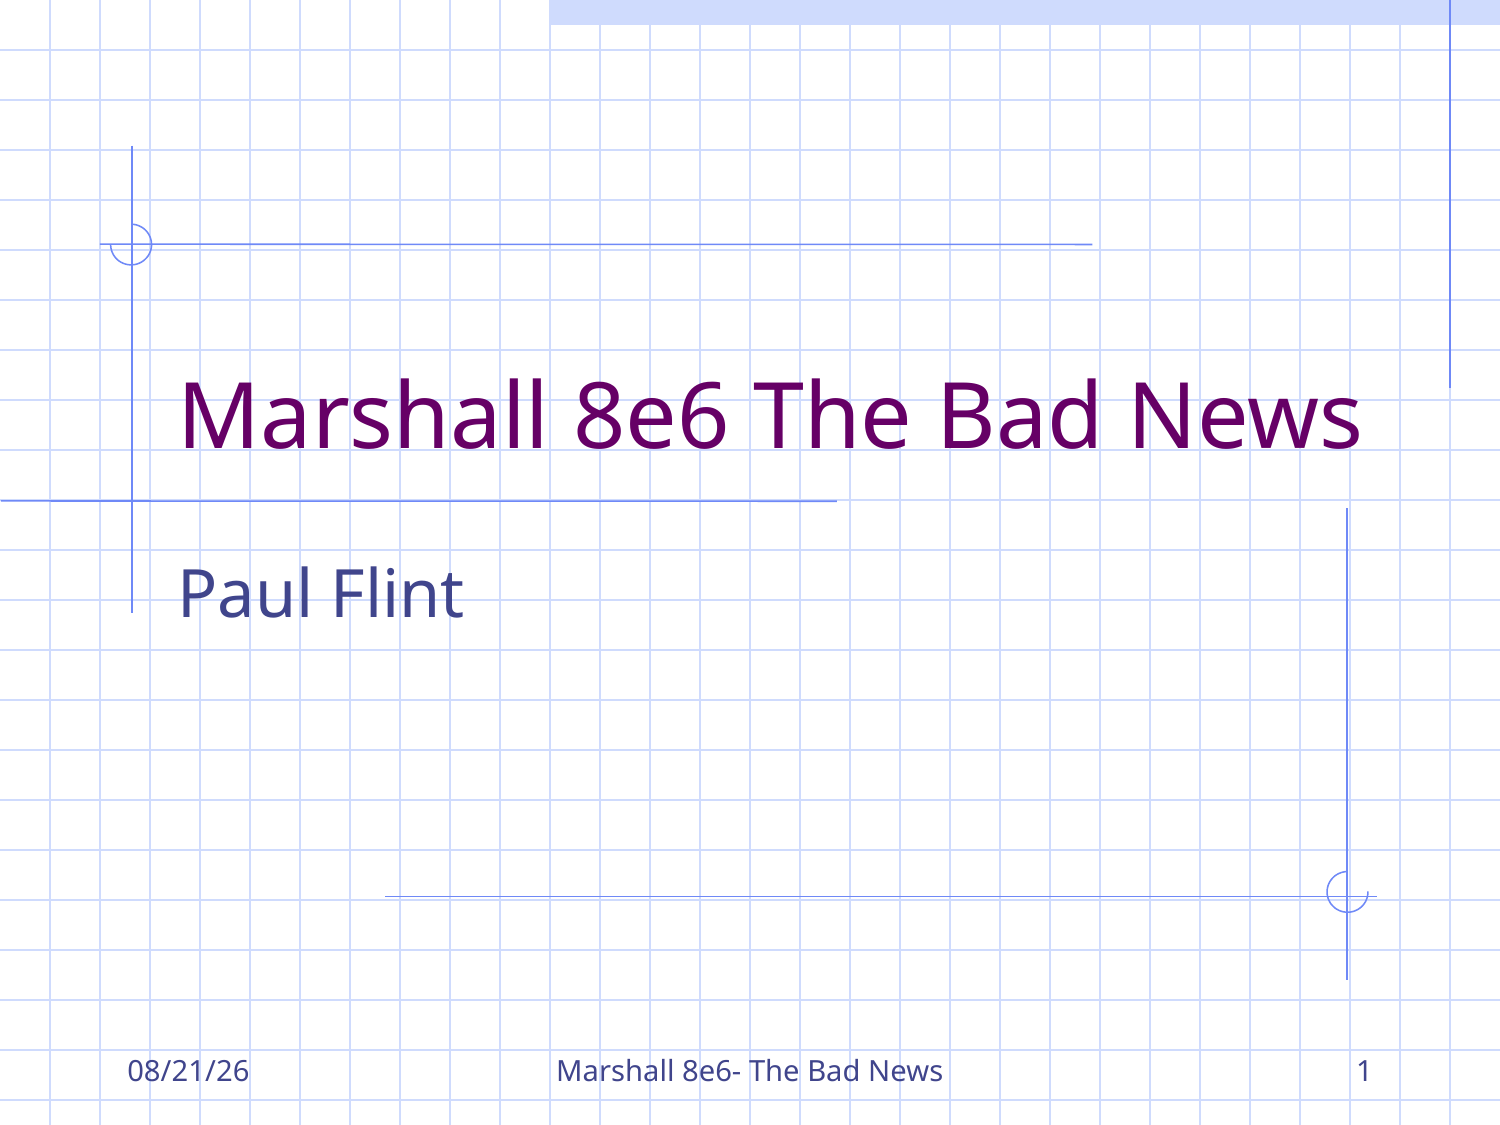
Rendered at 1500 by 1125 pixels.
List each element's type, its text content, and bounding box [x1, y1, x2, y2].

title Marshall 8e6 The Bad News [162, 239, 1438, 475]
subtitle Paul Flint [162, 542, 1213, 831]
